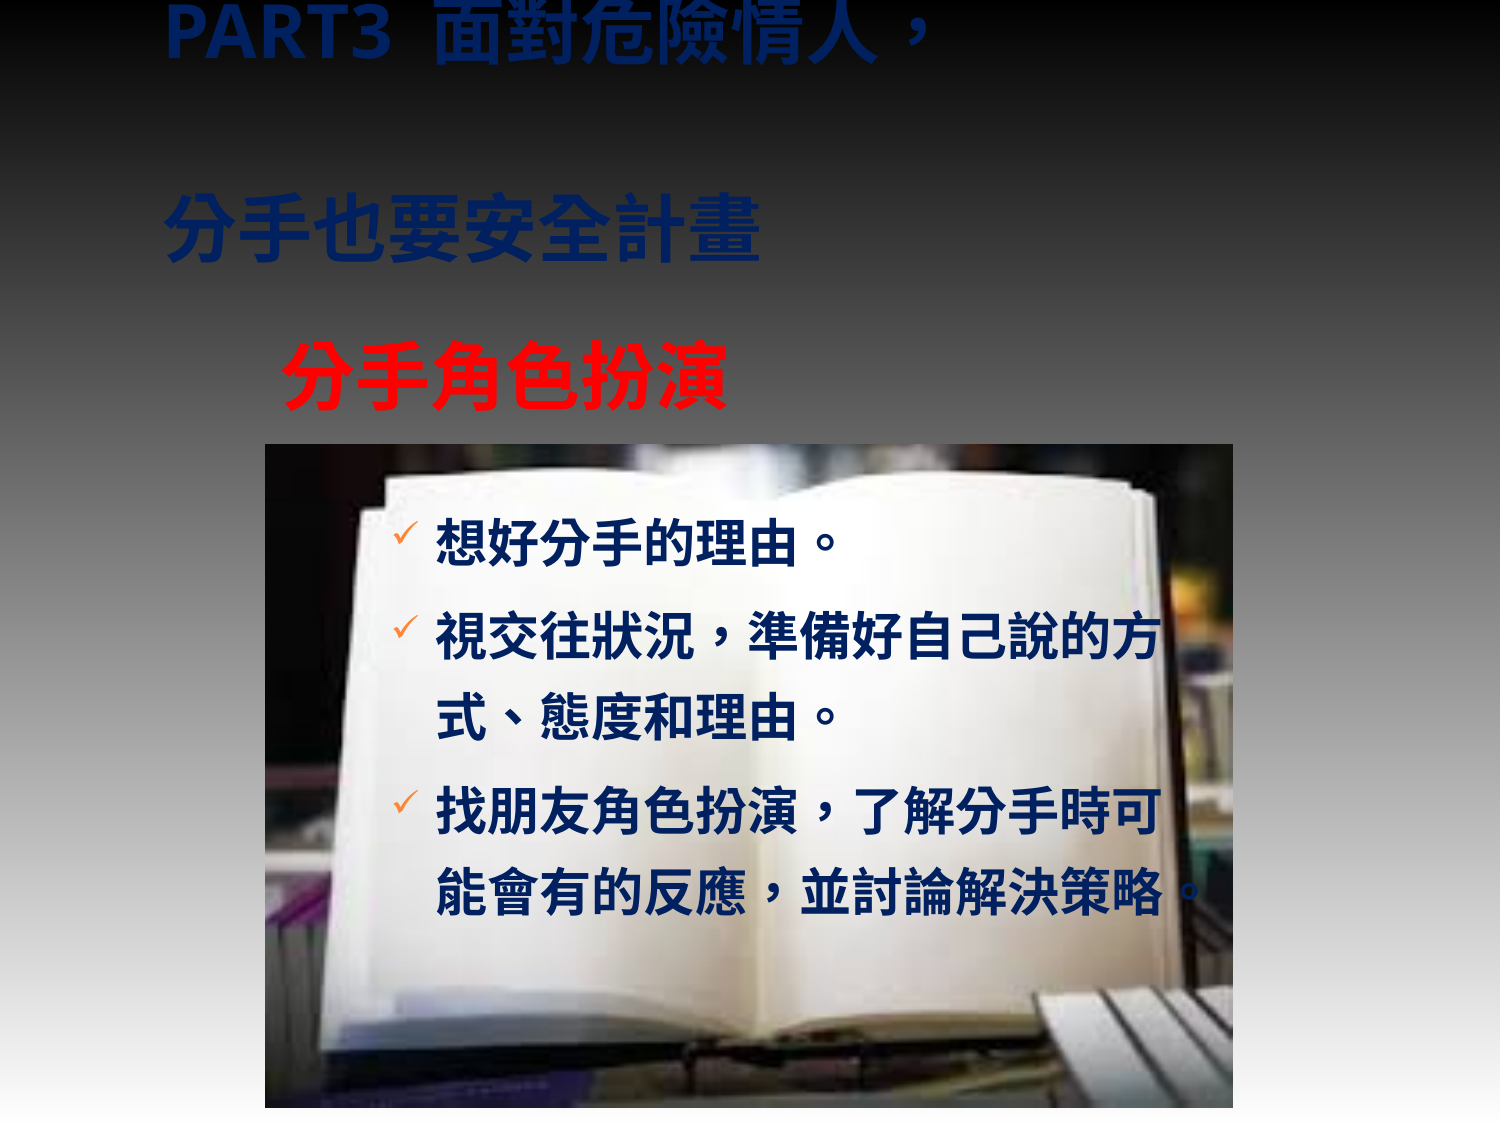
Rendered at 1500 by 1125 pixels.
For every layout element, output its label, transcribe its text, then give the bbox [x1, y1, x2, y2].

list 想好分手的理由。 視交往狀況，準備好自己說的方式、態度和理由。 找朋友角色扮演，了解分手時可能會有的反應，並討論解決策略。 [375, 496, 1191, 1028]
picture [265, 444, 1233, 1108]
text_box 分手角色扮演 [265, 322, 762, 427]
text_box Part3 面對危險情人， 分手也要安全計畫 [147, 66, 1400, 279]
